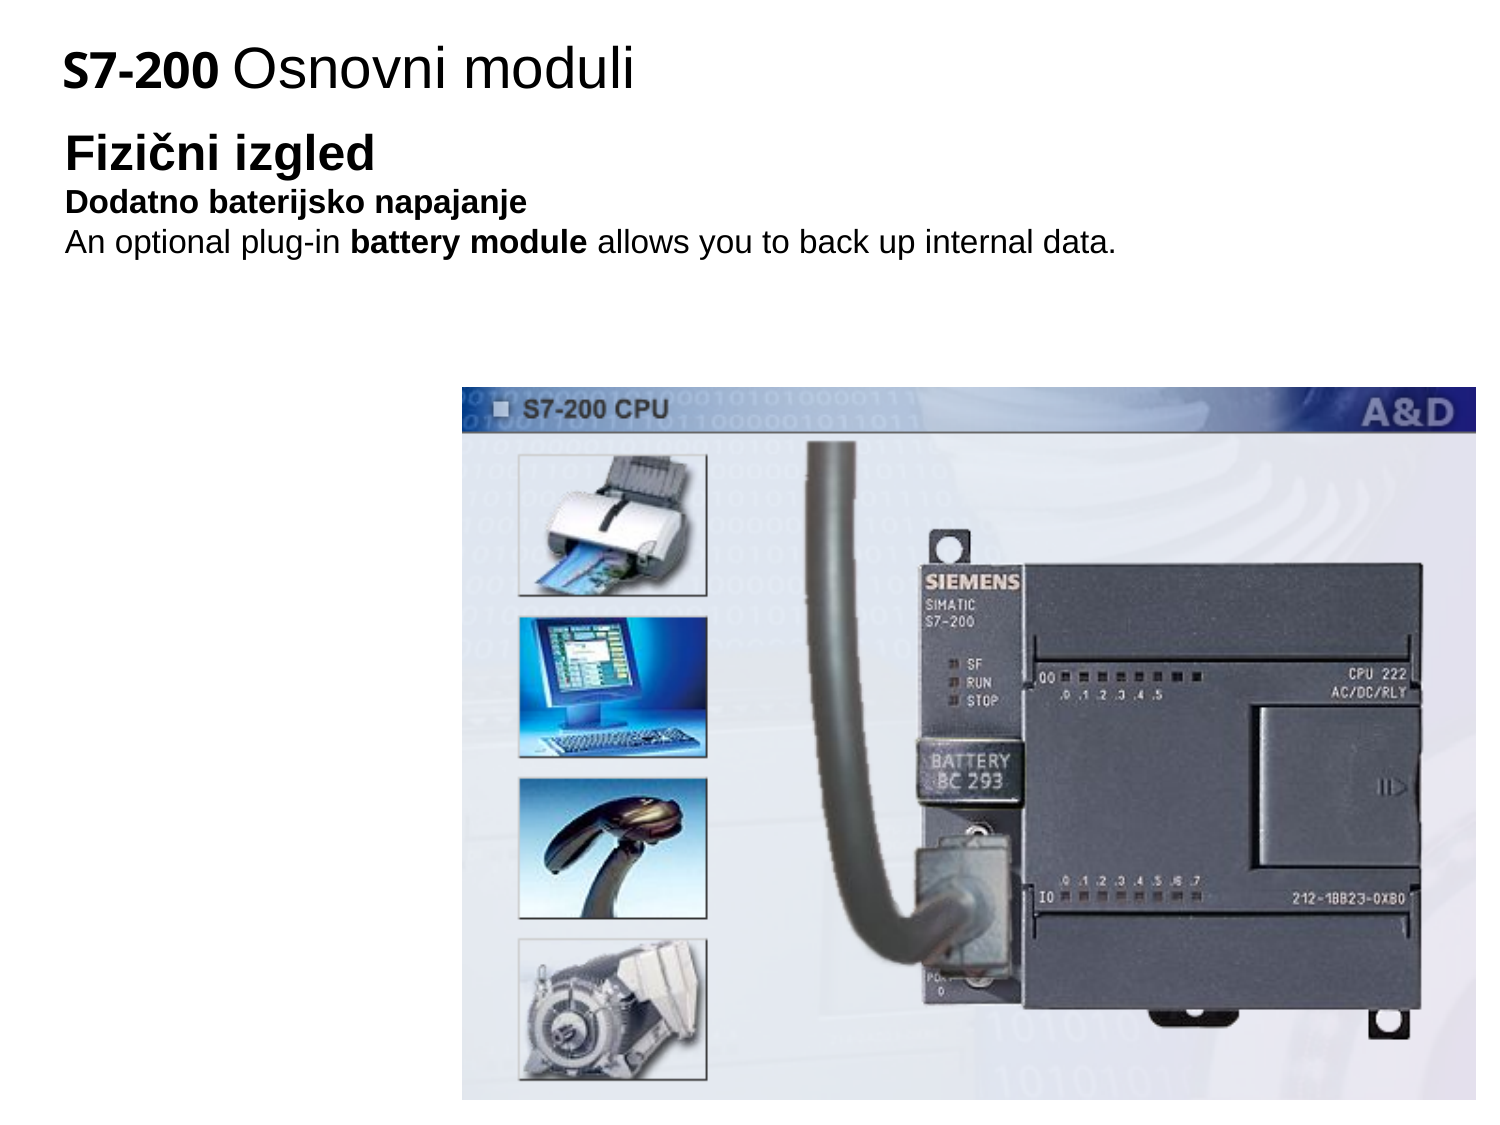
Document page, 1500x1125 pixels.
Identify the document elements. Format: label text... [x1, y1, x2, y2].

picture [462, 387, 1476, 1101]
text_box Fizični izgled Dodatno baterijsko napajanje An optional plug-in battery module allows you to back up internal data. [50, 112, 1391, 268]
text_box S7-200 Osnovni moduli [47, 22, 651, 108]
